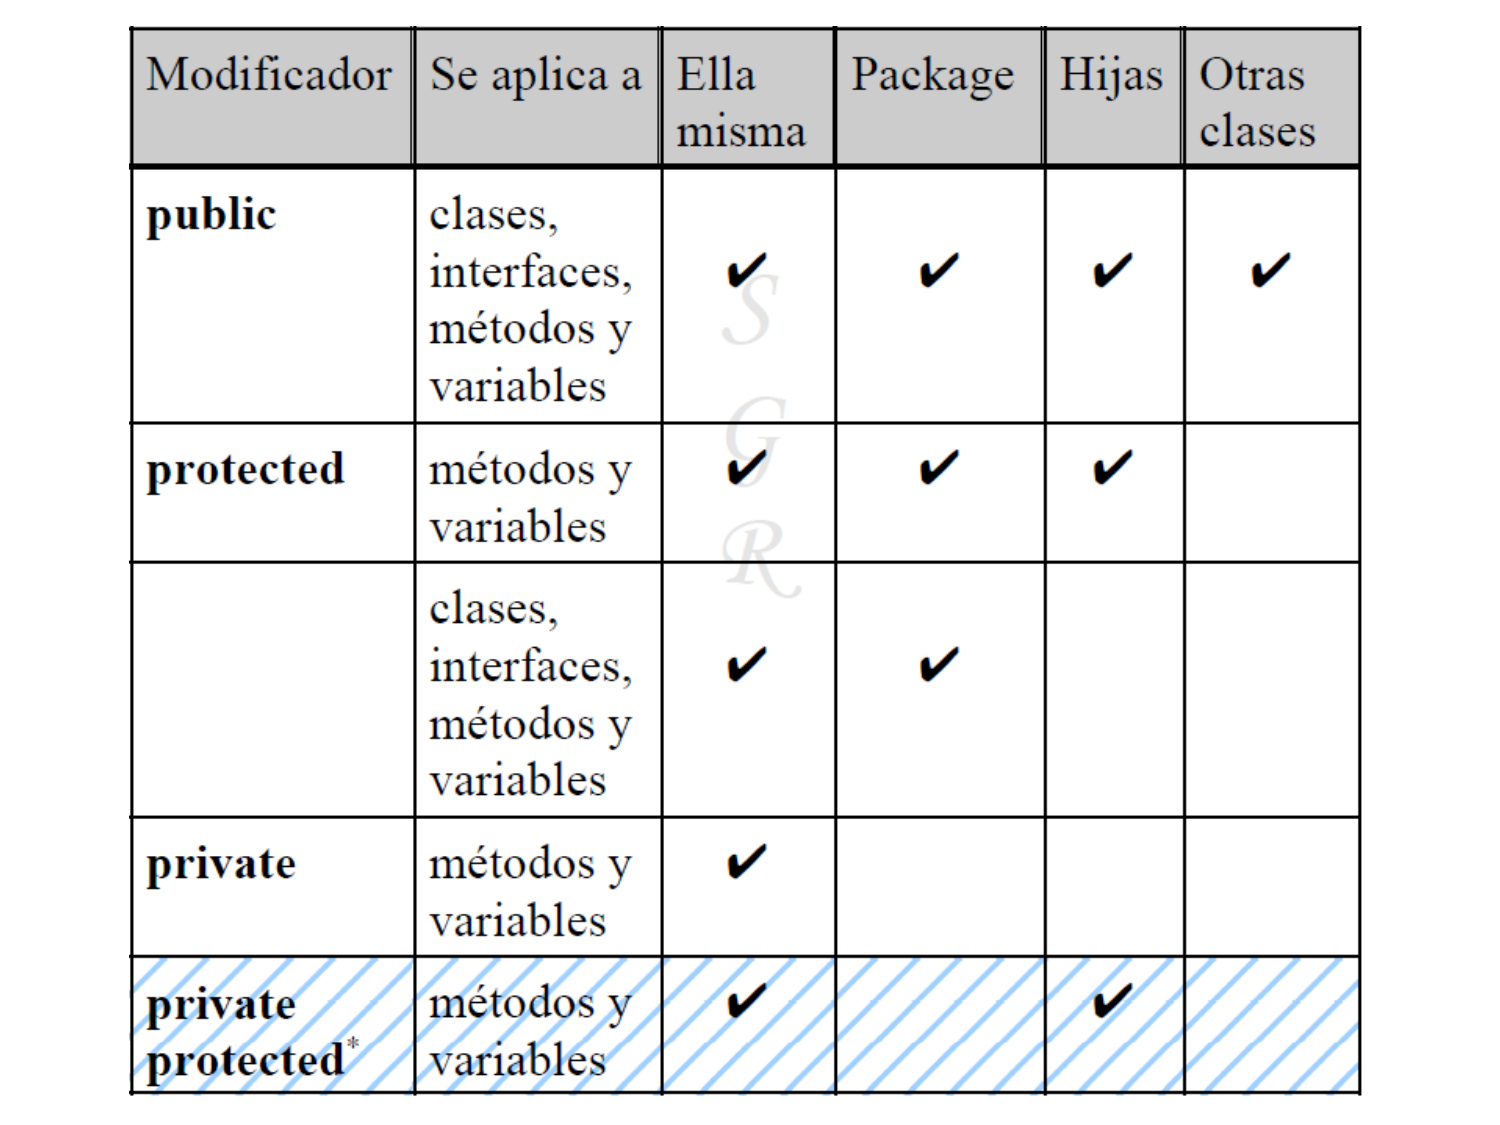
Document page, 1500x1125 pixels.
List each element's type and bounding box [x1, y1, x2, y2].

picture [129, 26, 1371, 1099]
